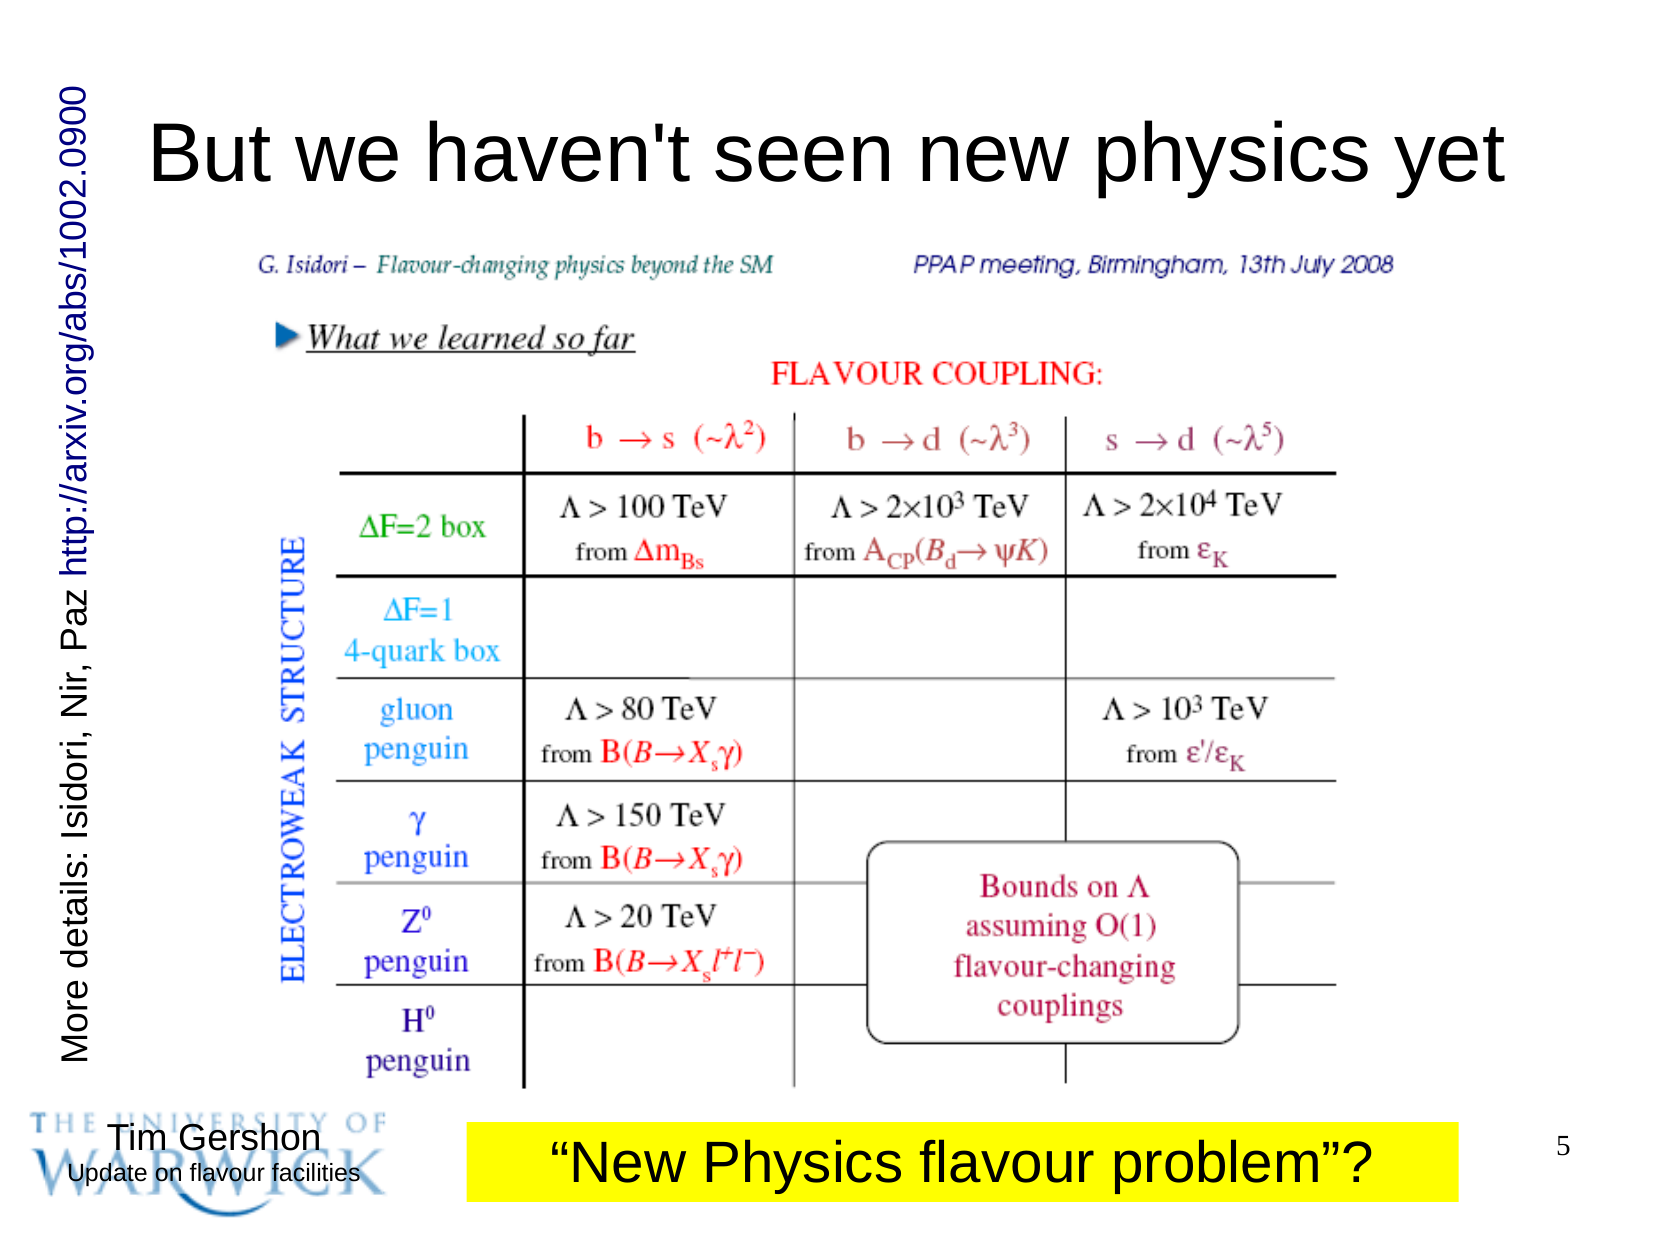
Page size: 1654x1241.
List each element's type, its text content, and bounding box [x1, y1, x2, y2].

title But we haven't seen new physics yet [82, 49, 1571, 257]
picture [19, 245, 1404, 1232]
text_box Tim Gershon Update on flavour facilities [45, 1108, 383, 1194]
text_box More details: Isidori, Nir, Paz http://arxiv.org/abs/1002.0900 [43, 59, 103, 1080]
text_box “New Physics flavour problem”? [466, 1122, 1459, 1202]
